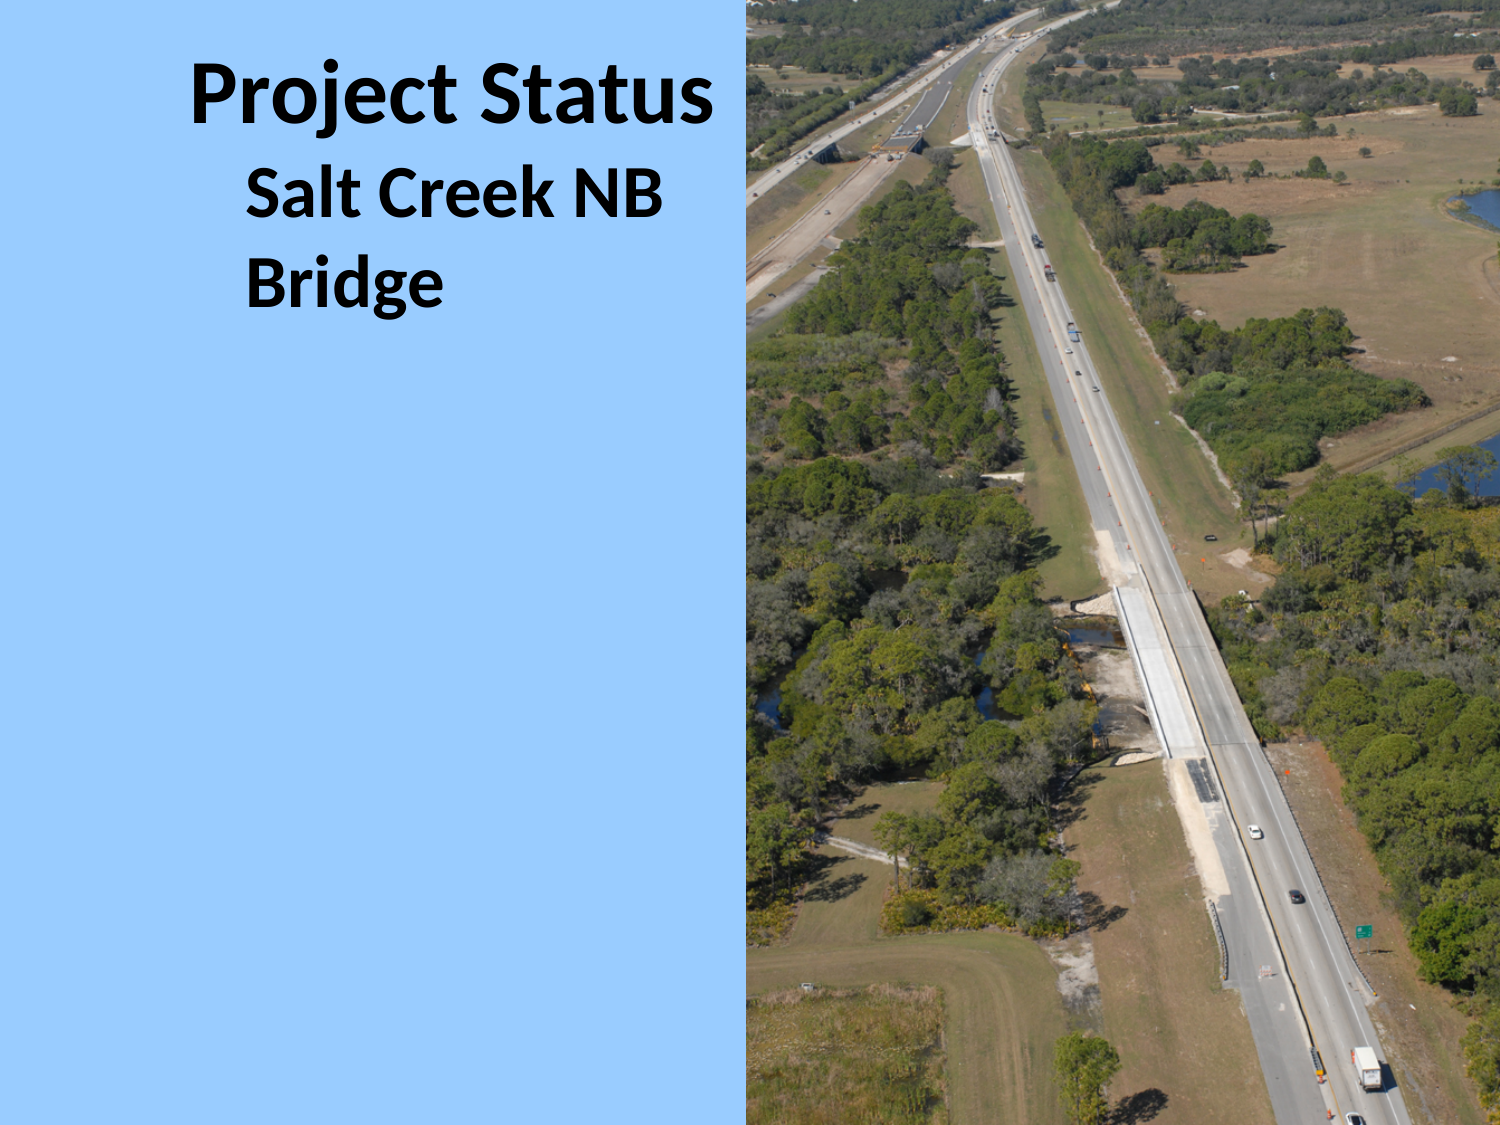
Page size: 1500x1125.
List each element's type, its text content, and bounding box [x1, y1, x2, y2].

text_box Project Status Salt Creek NB Bridge [174, 24, 738, 850]
picture [746, 0, 1500, 1125]
